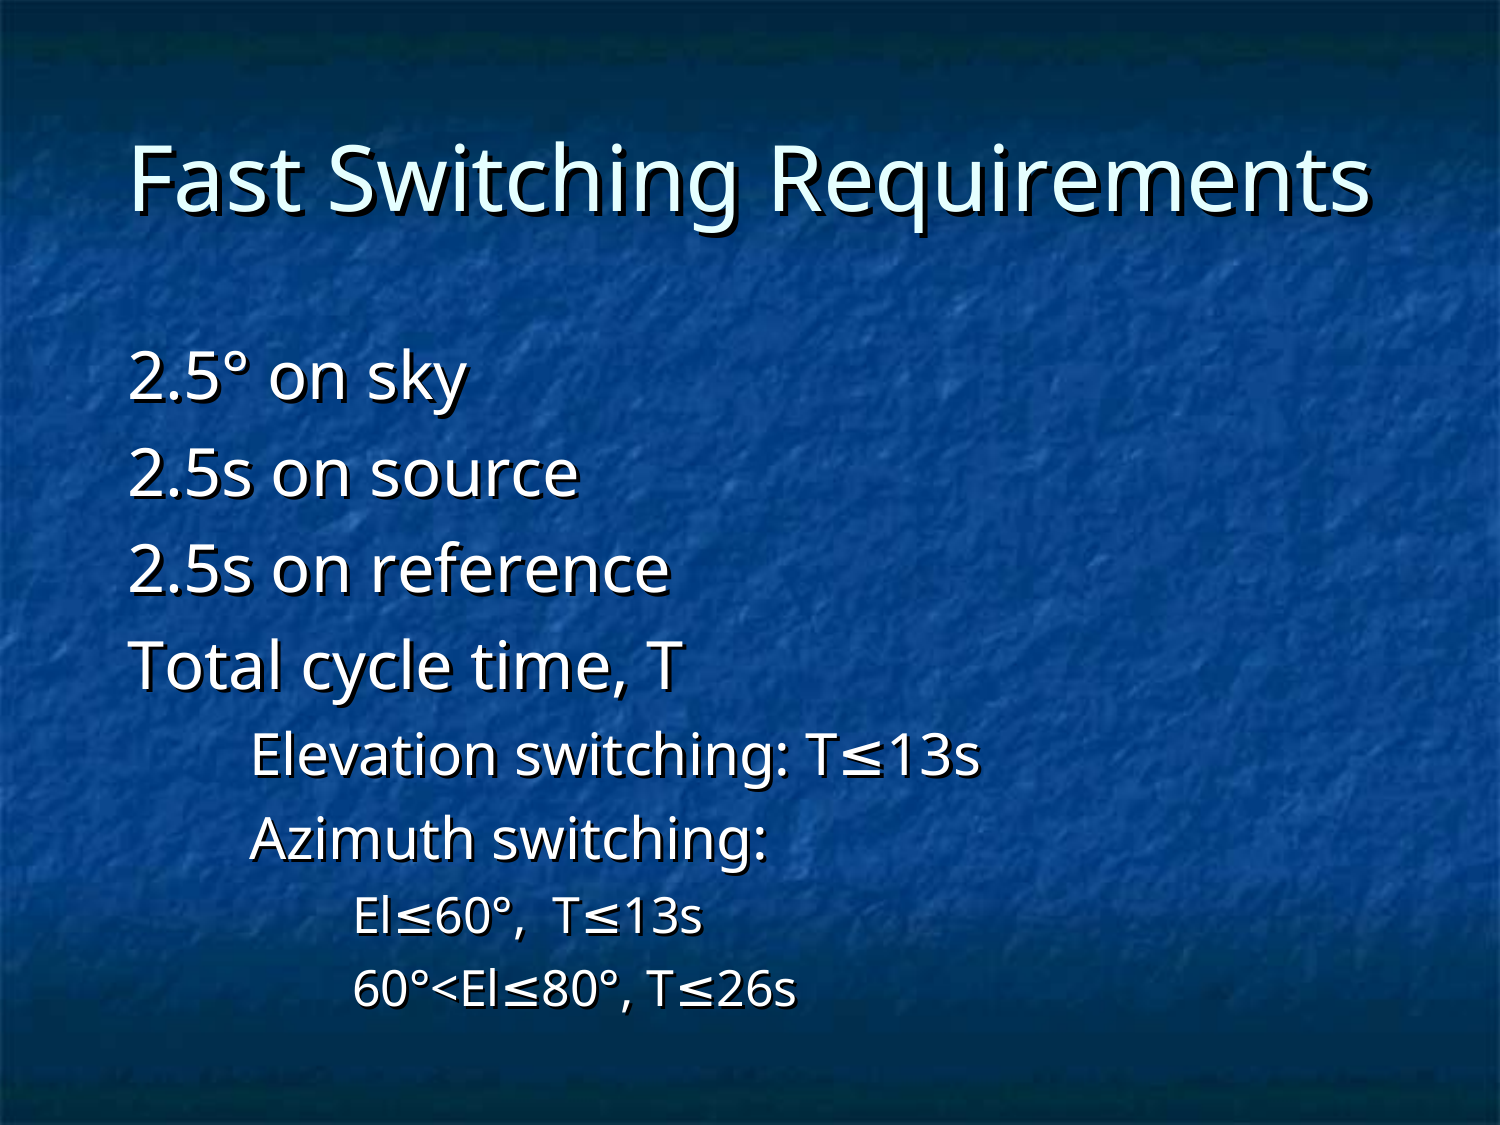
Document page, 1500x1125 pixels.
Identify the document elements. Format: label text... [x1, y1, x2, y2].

list 2.5° on sky 2.5s on source 2.5s on reference Total cycle time, T Elevation switching: T≤13s Azimuth switching: El≤60°, T≤13s 60°<El≤80°, T≤26s [75, 324, 1426, 1025]
picture [0, 0, 1500, 1125]
title Fast Switching Requirements [75, 62, 1426, 288]
